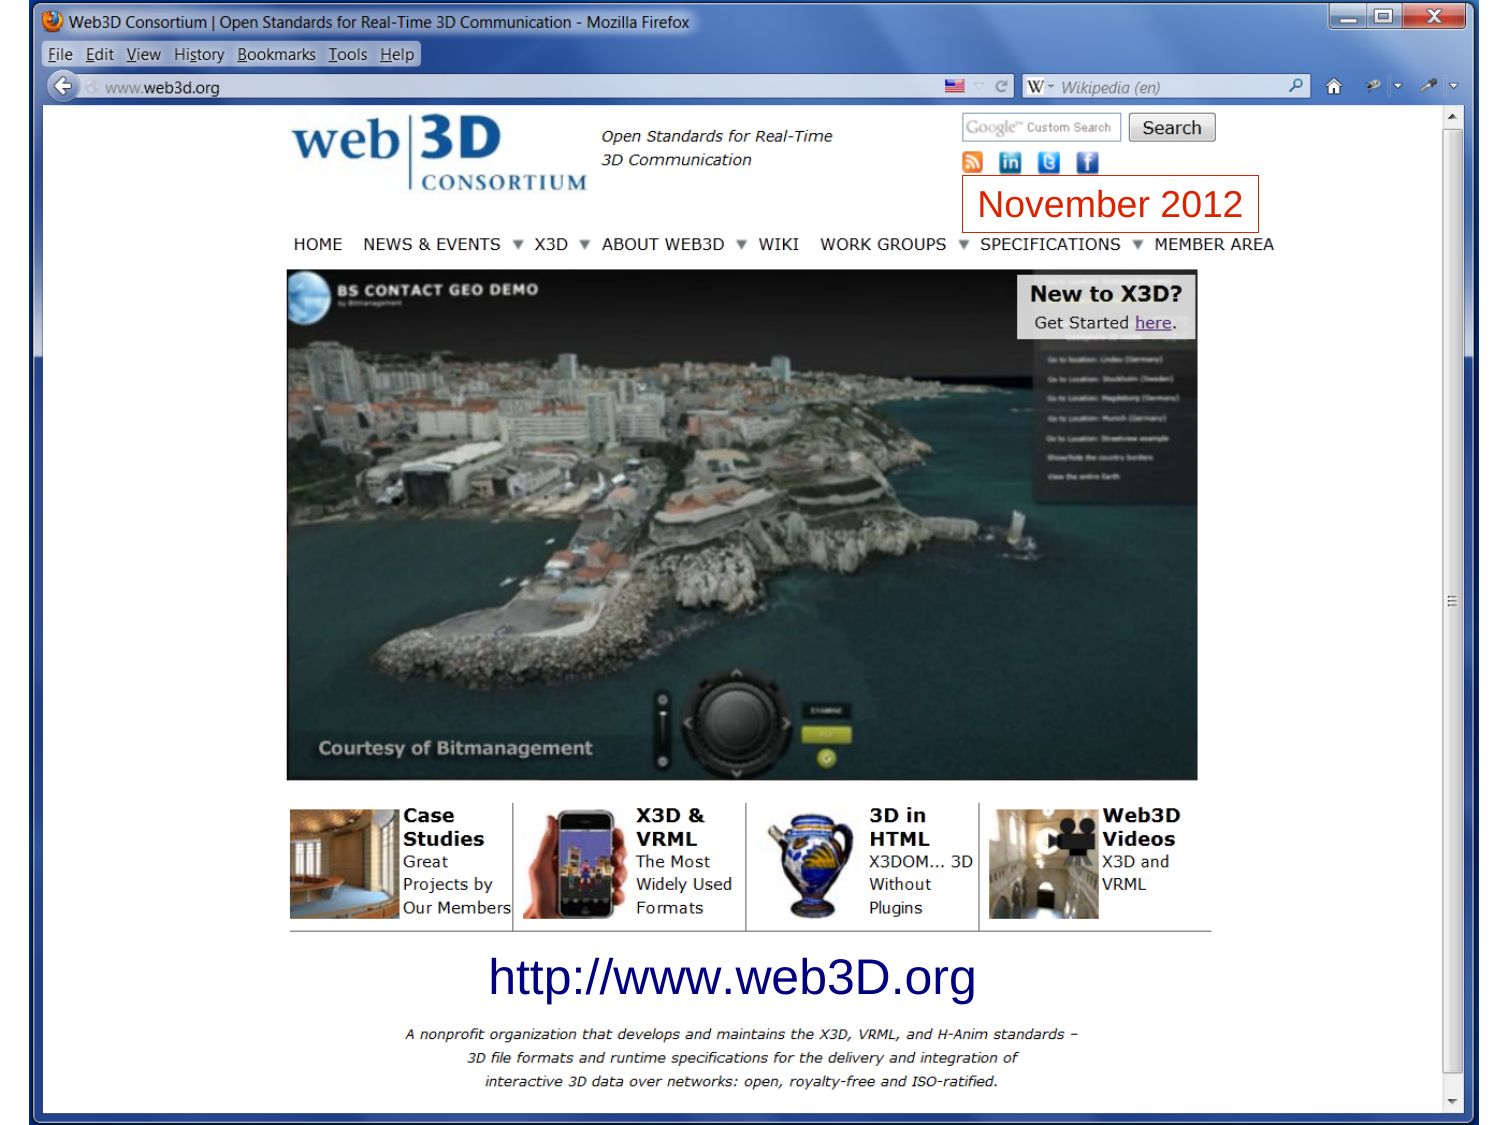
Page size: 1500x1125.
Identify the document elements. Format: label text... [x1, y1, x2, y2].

text_box http://www.web3D.org [473, 941, 1023, 1013]
text_box November 2012 [962, 175, 1259, 233]
picture [29, 0, 1479, 1125]
